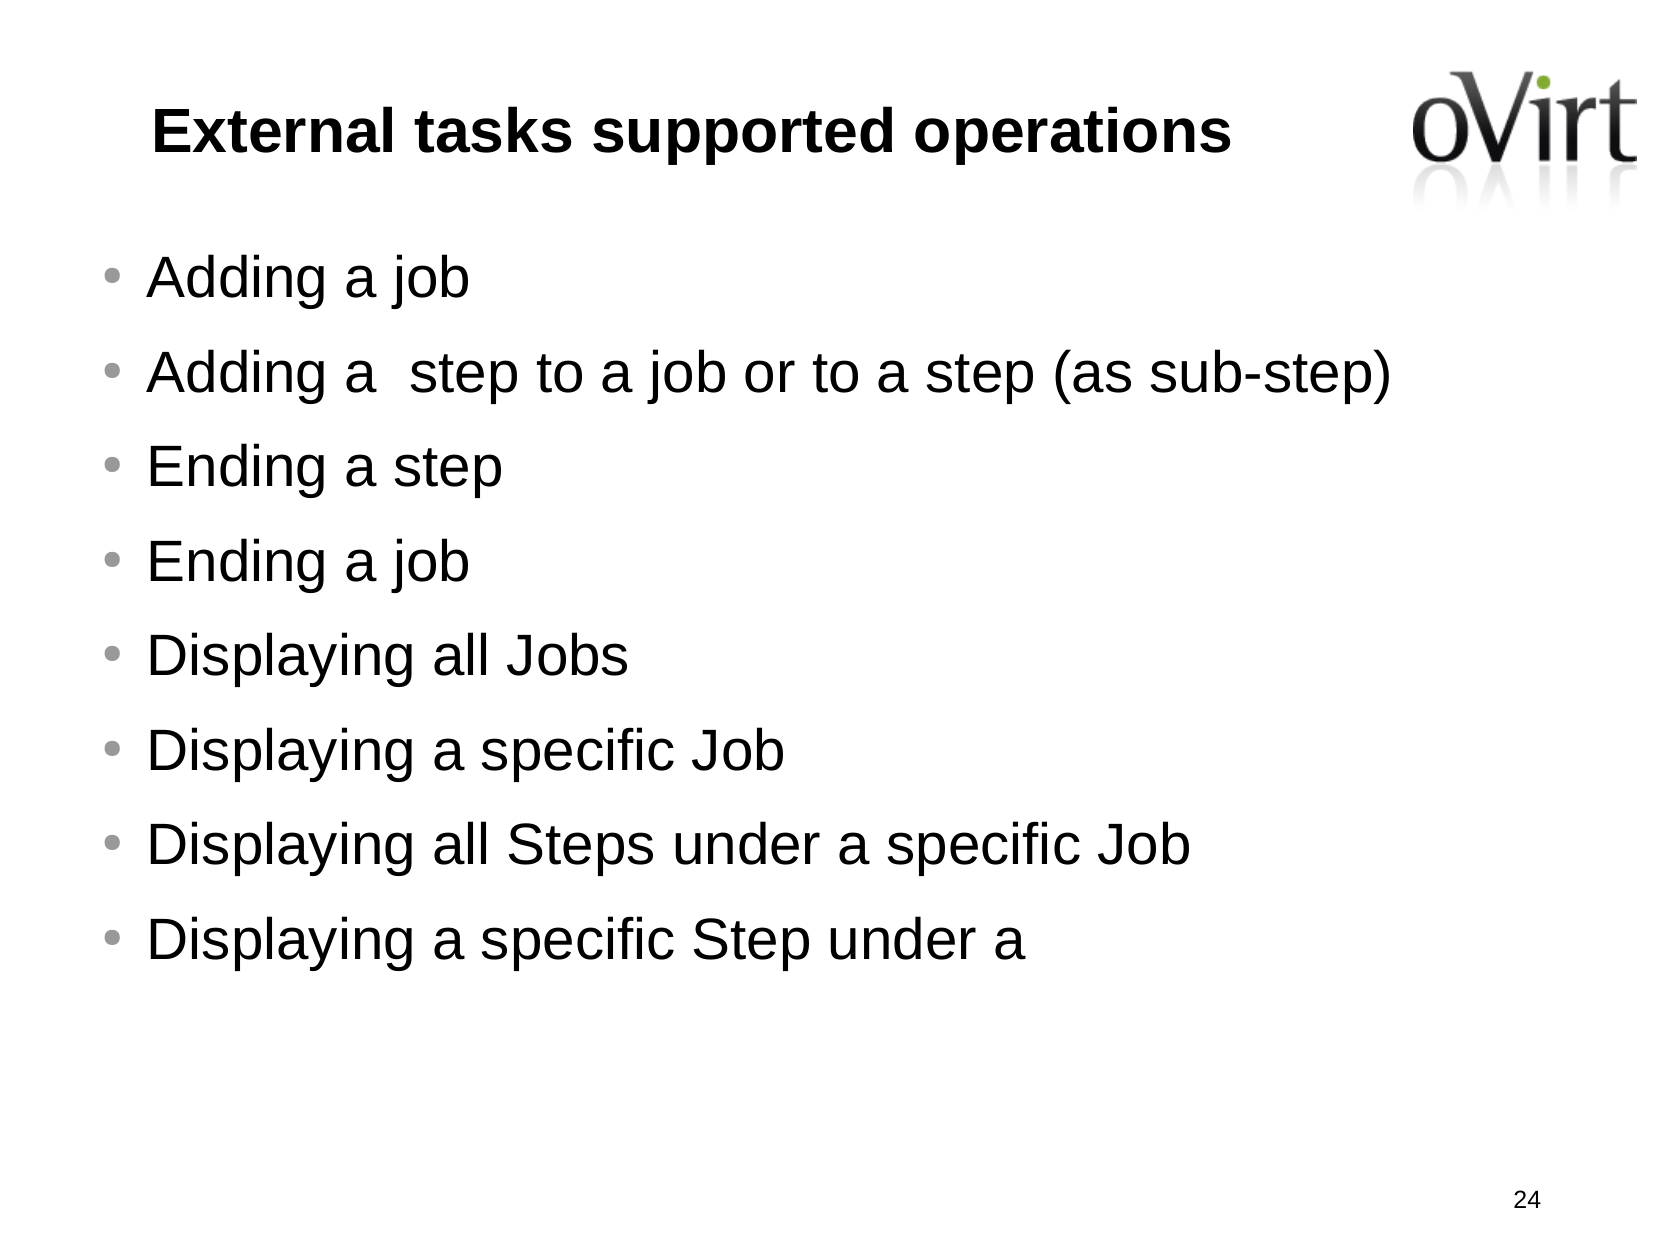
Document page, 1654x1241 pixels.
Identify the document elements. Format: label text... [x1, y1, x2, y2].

list Adding a job Adding a step to a job or to a step (as sub-step) Ending a step Ending a job Displaying all Jobs Displaying a specific Job Displaying all Steps under a specific Job Displaying a specific Step under a [86, 244, 1576, 1039]
title External tasks supported operations [82, 37, 1303, 226]
picture [1413, 63, 1637, 212]
